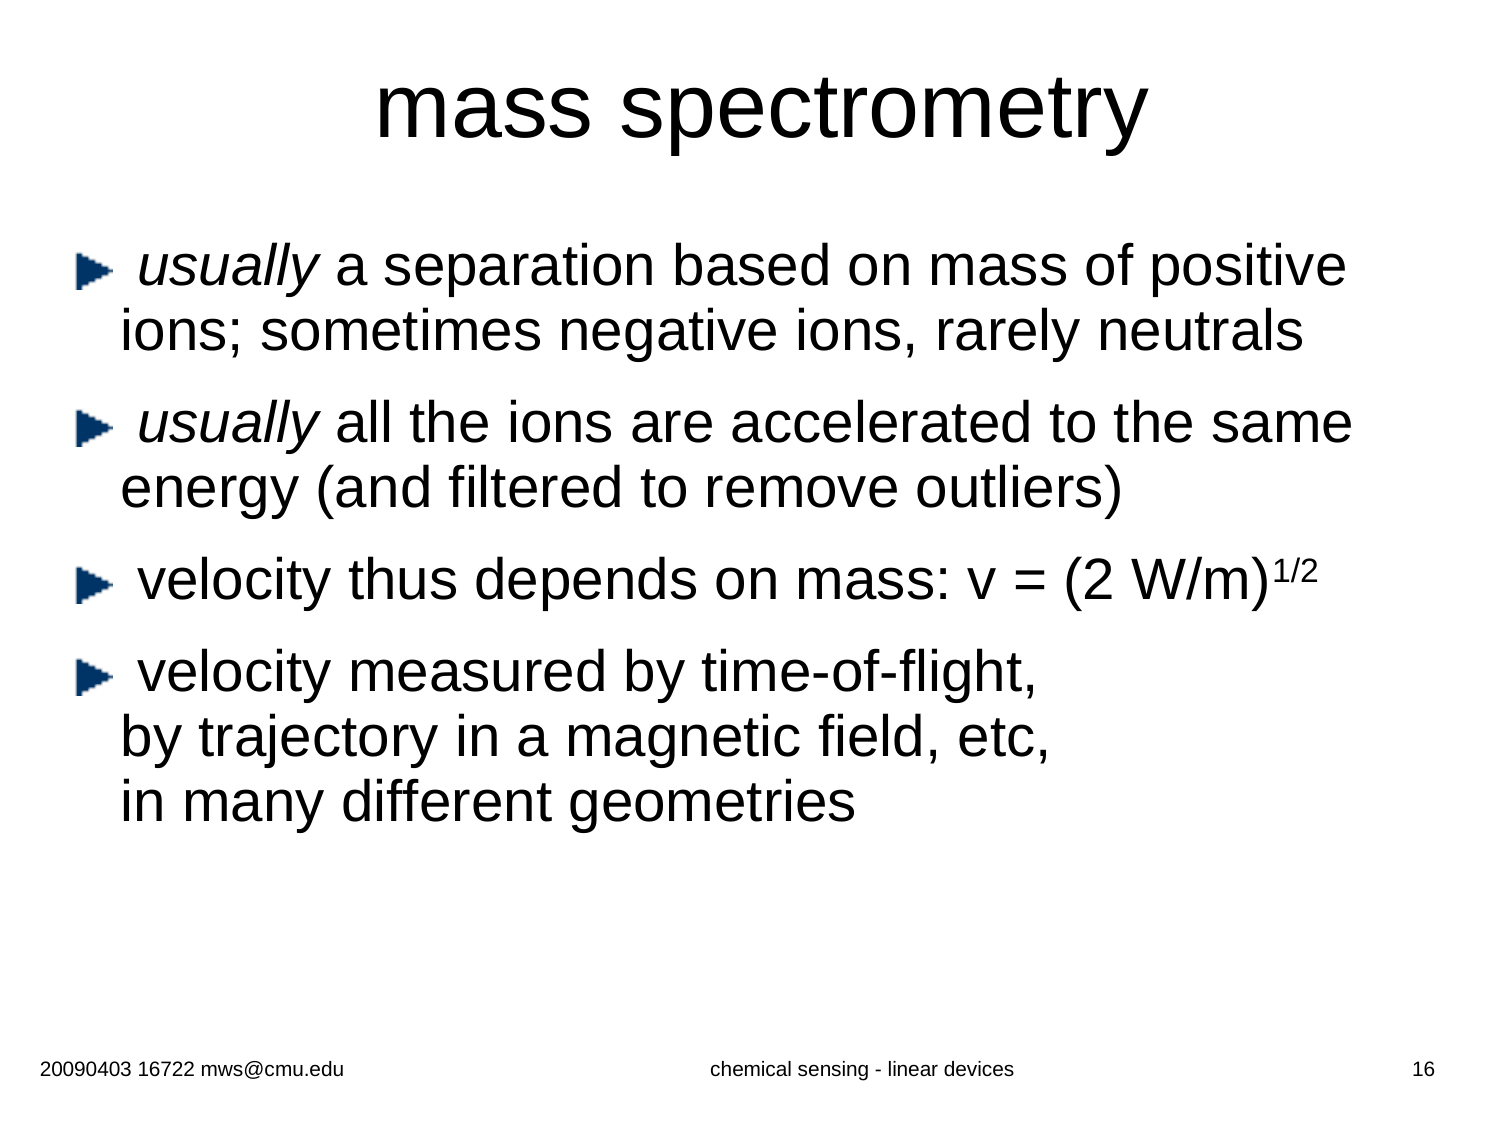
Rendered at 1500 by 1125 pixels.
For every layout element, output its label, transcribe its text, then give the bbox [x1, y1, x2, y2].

title mass spectrometry [125, 43, 1401, 169]
list usually a separation based on mass of positive ions; sometimes negative ions, rarely neutrals usually all the ions are accelerated to the same energy (and filtered to remove outliers) velocity thus depends on mass: v = (2 W/m)1/2 velocity measured by time-of-flight, by trajectory in a magnetic field, etc, in many different geometries [50, 224, 1450, 951]
